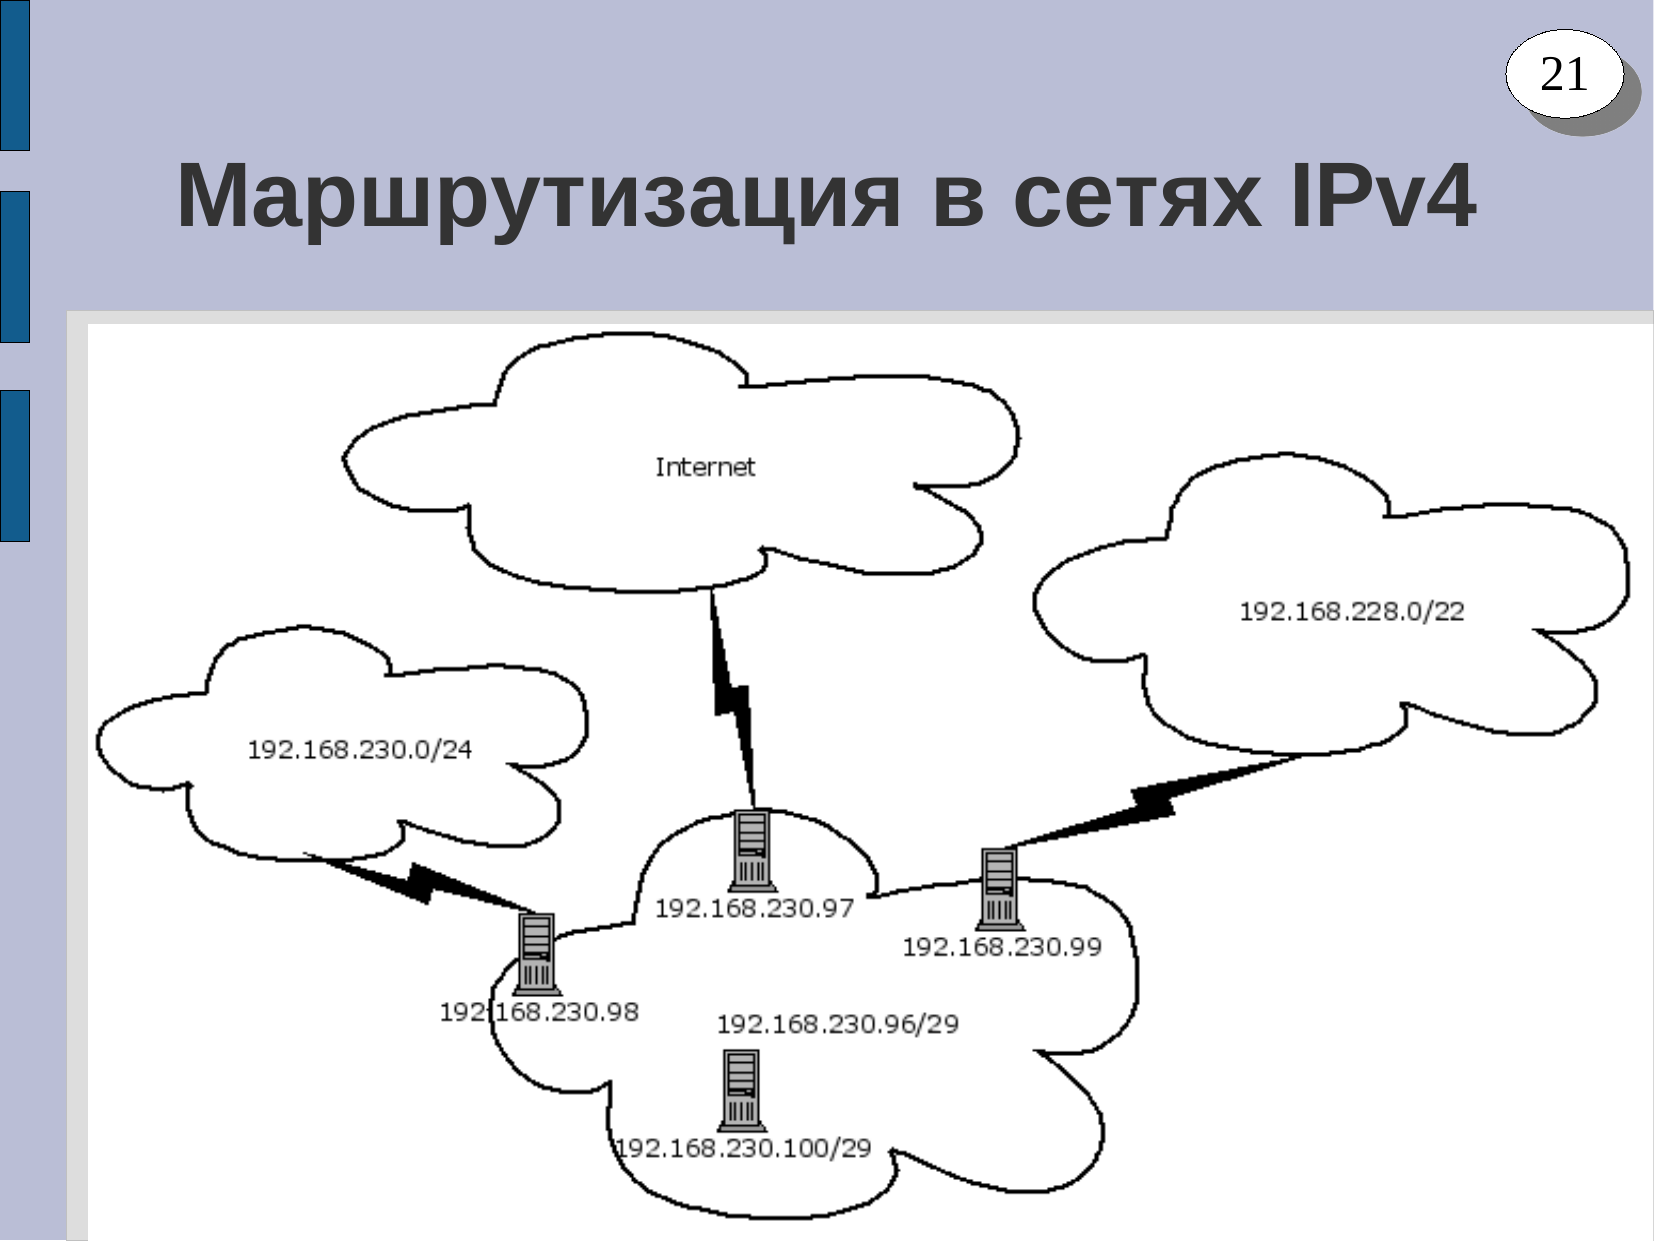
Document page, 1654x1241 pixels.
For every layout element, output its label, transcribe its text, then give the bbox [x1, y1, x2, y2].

title Маршрутизация в сетях IPv4 [121, 91, 1534, 299]
text_box 21 [1505, 29, 1625, 119]
picture [88, 324, 1654, 1241]
